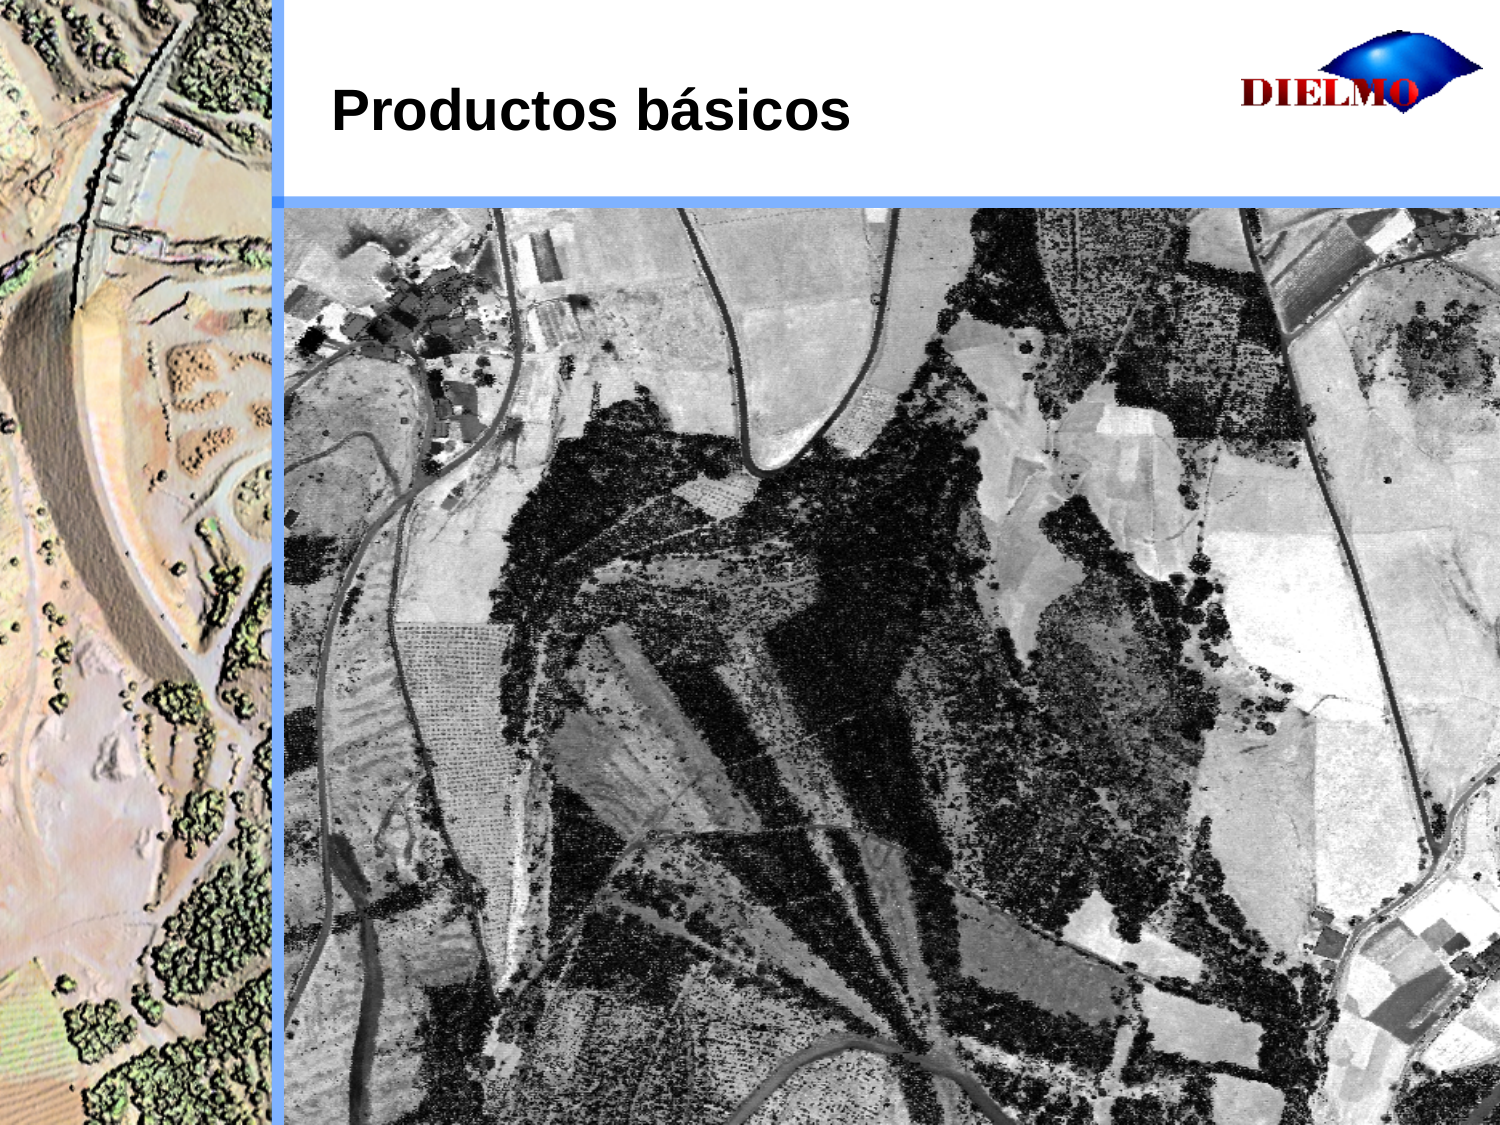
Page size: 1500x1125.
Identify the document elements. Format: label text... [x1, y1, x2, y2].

picture [284, 208, 1500, 1125]
picture [1241, 30, 1483, 114]
text_box Productos básicos [331, 57, 1231, 156]
picture [0, 0, 271, 1125]
